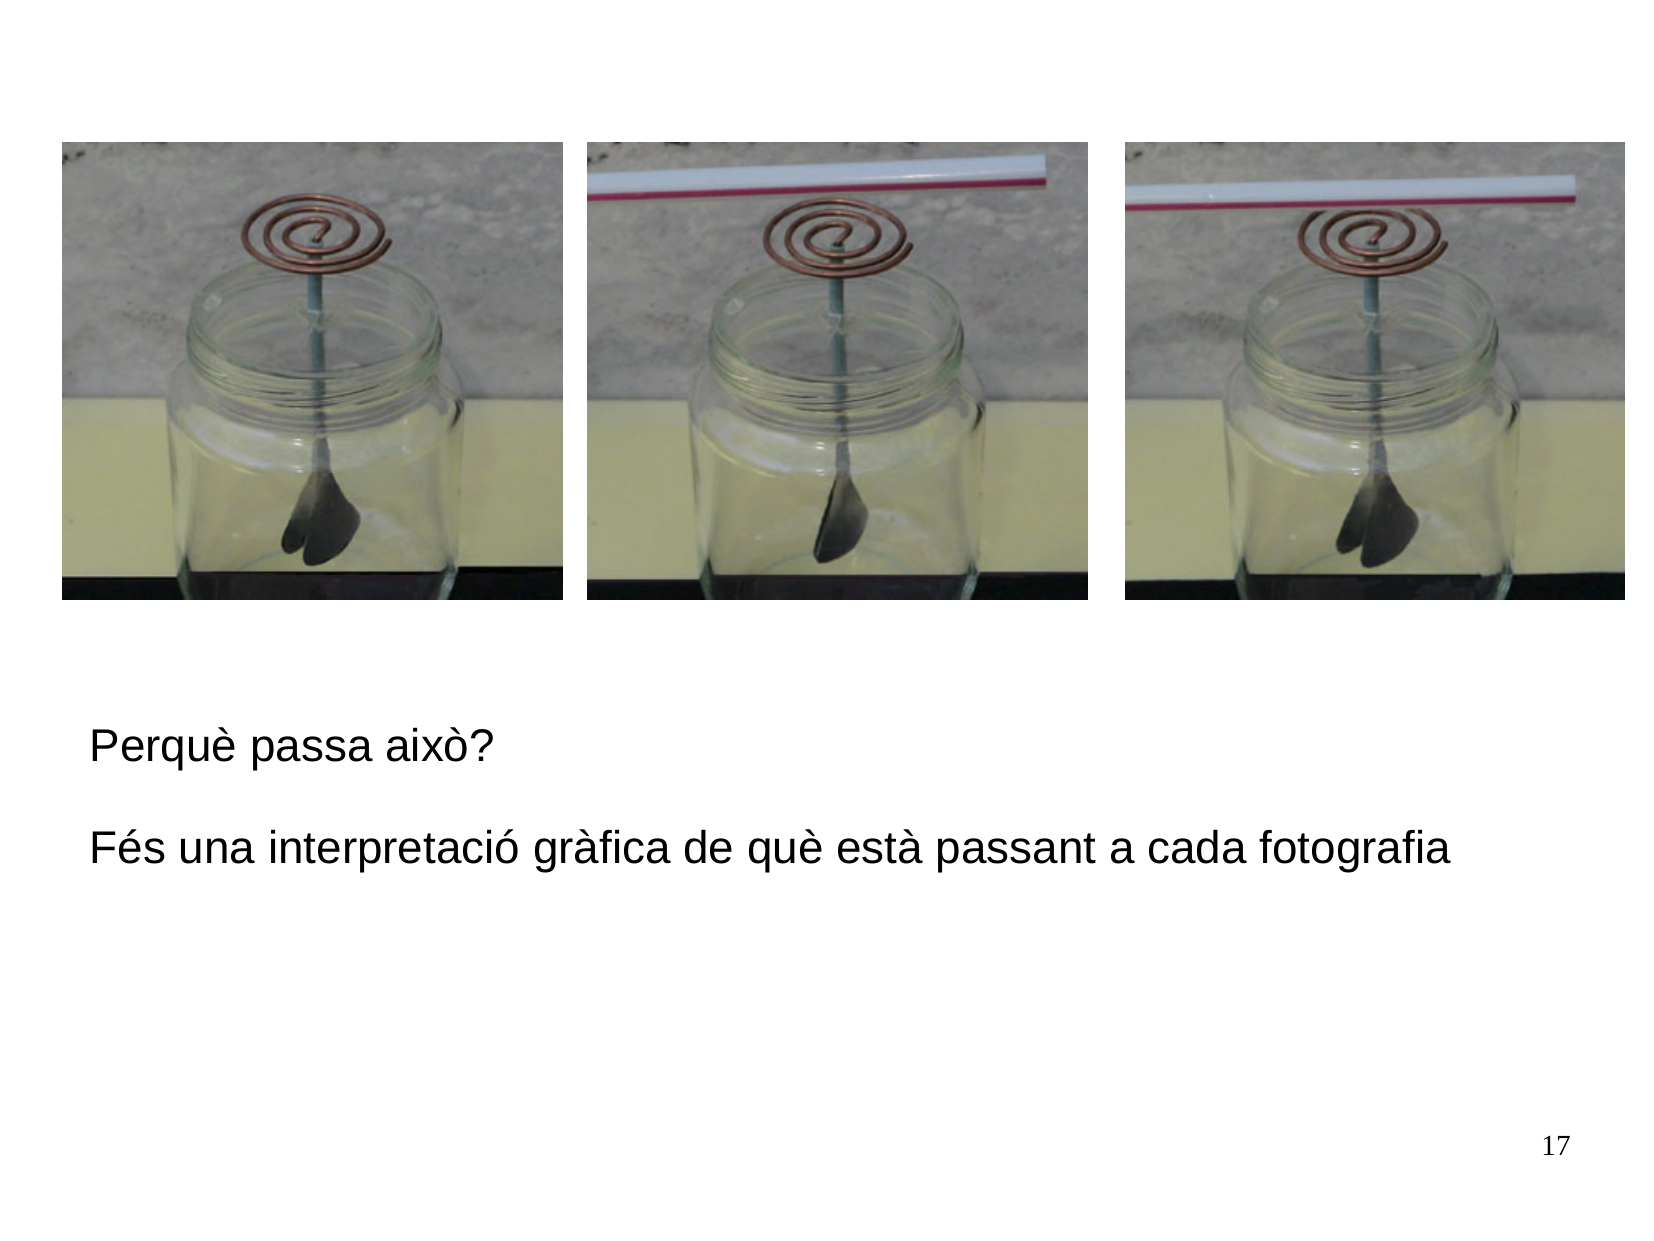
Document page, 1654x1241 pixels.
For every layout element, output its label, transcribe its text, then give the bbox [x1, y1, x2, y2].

picture [62, 142, 563, 601]
text_box Perquè passa això? Fés una interpretació gràfica de què està passant a cada fotografia [75, 712, 1613, 882]
picture [1125, 142, 1625, 601]
picture [587, 142, 1088, 601]
